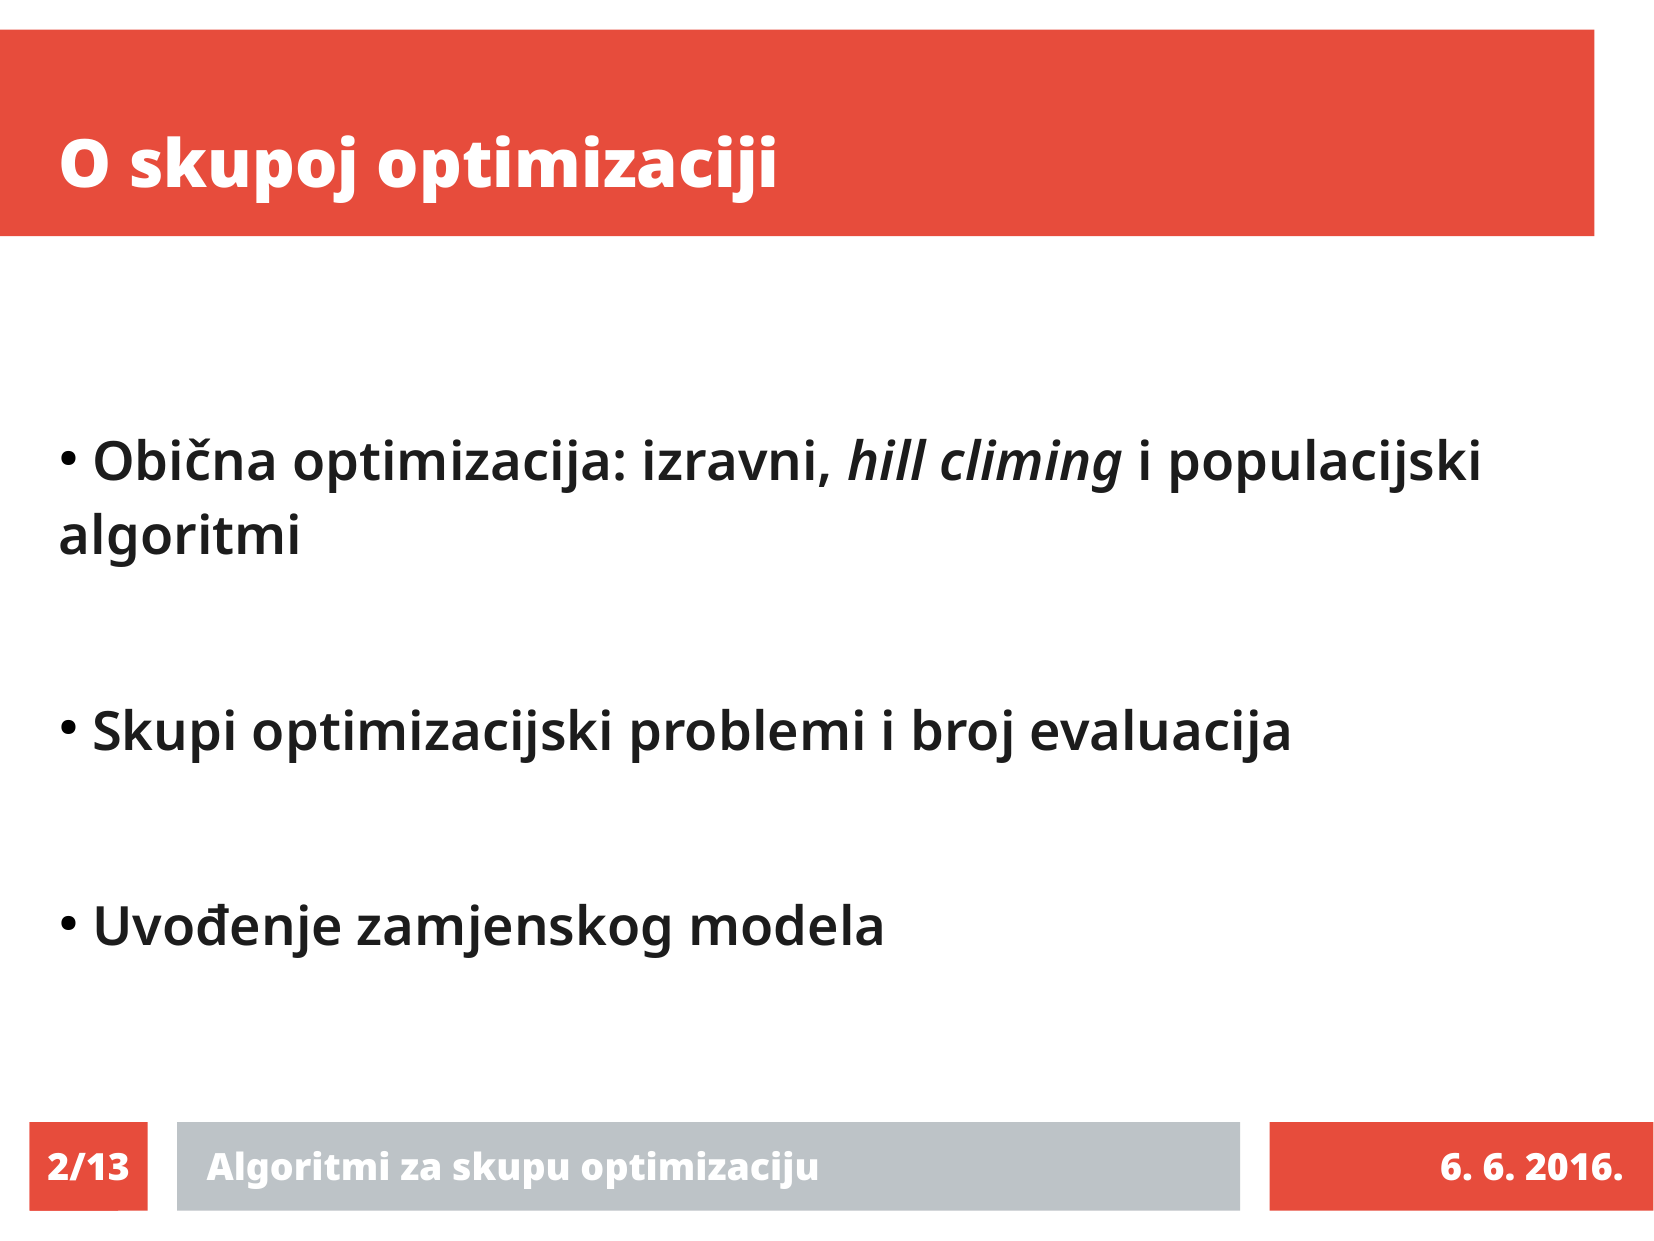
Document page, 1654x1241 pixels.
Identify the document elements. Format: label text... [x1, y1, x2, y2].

title O skupoj optimizaciji [59, 59, 1595, 207]
list Obična optimizacija: izravni, hill climing i populacijski algoritmi Skupi optimizacijski problemi i broj evaluacija Uvođenje zamjenskog modela [59, 324, 1565, 1093]
